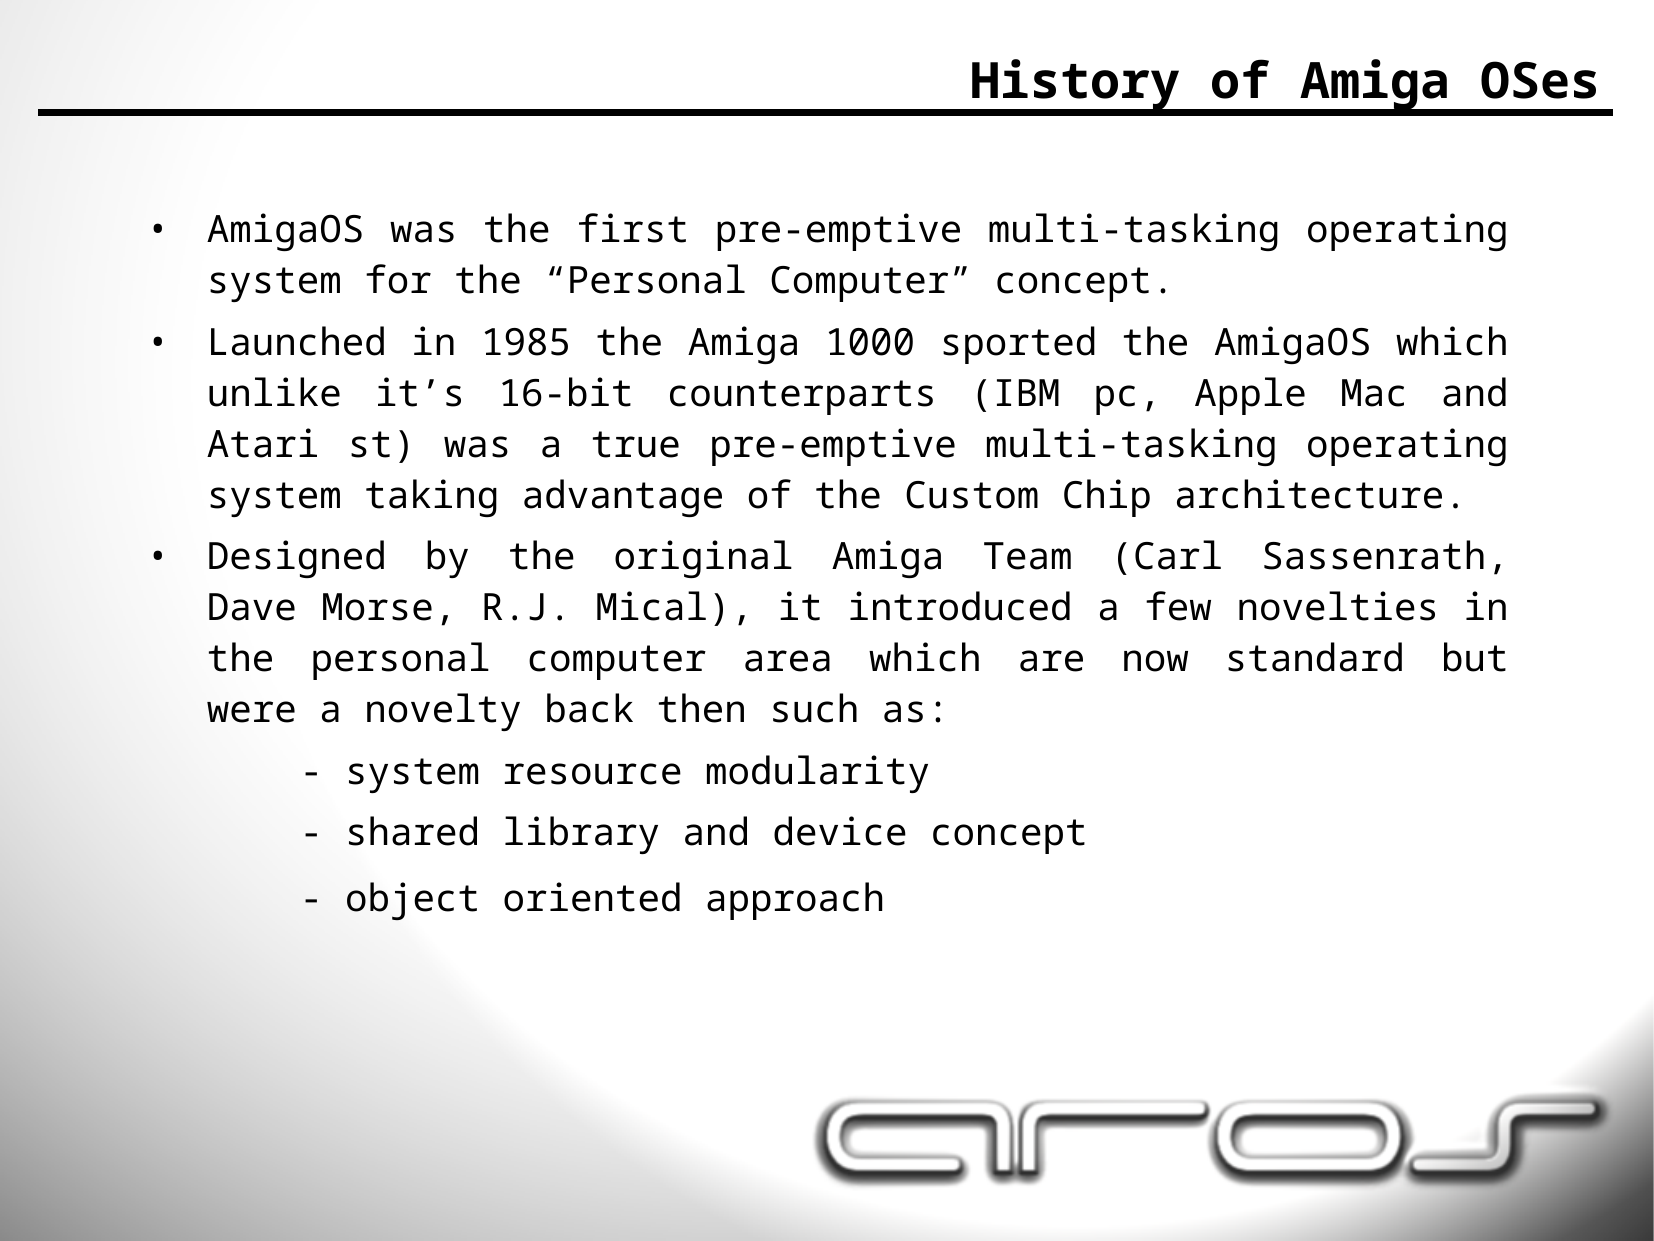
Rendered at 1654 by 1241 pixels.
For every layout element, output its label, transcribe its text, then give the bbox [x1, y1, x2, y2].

text_box History of Amiga OSes [955, 37, 1626, 103]
text_box AmigaOS was the first pre-emptive multi-tasking operating system for the “Personal Computer” concept. Launched in 1985 the Amiga 1000 sported the AmigaOS which unlike it’s 16-bit counterparts (IBM pc, Apple Mac and Atari st) was a true pre-emptive multi-tasking operating system taking advantage of the Custom Chip architecture. Designed by the original Amiga Team (Carl Sassenrath, Dave Morse, R.J. Mical), it introduced a few novelties in the personal computer area which are now standard but were a novelty back then such as: - system resource modularity - shared library and device concept - object oriented approach [136, 195, 1524, 1088]
picture [0, 0, 1654, 1241]
